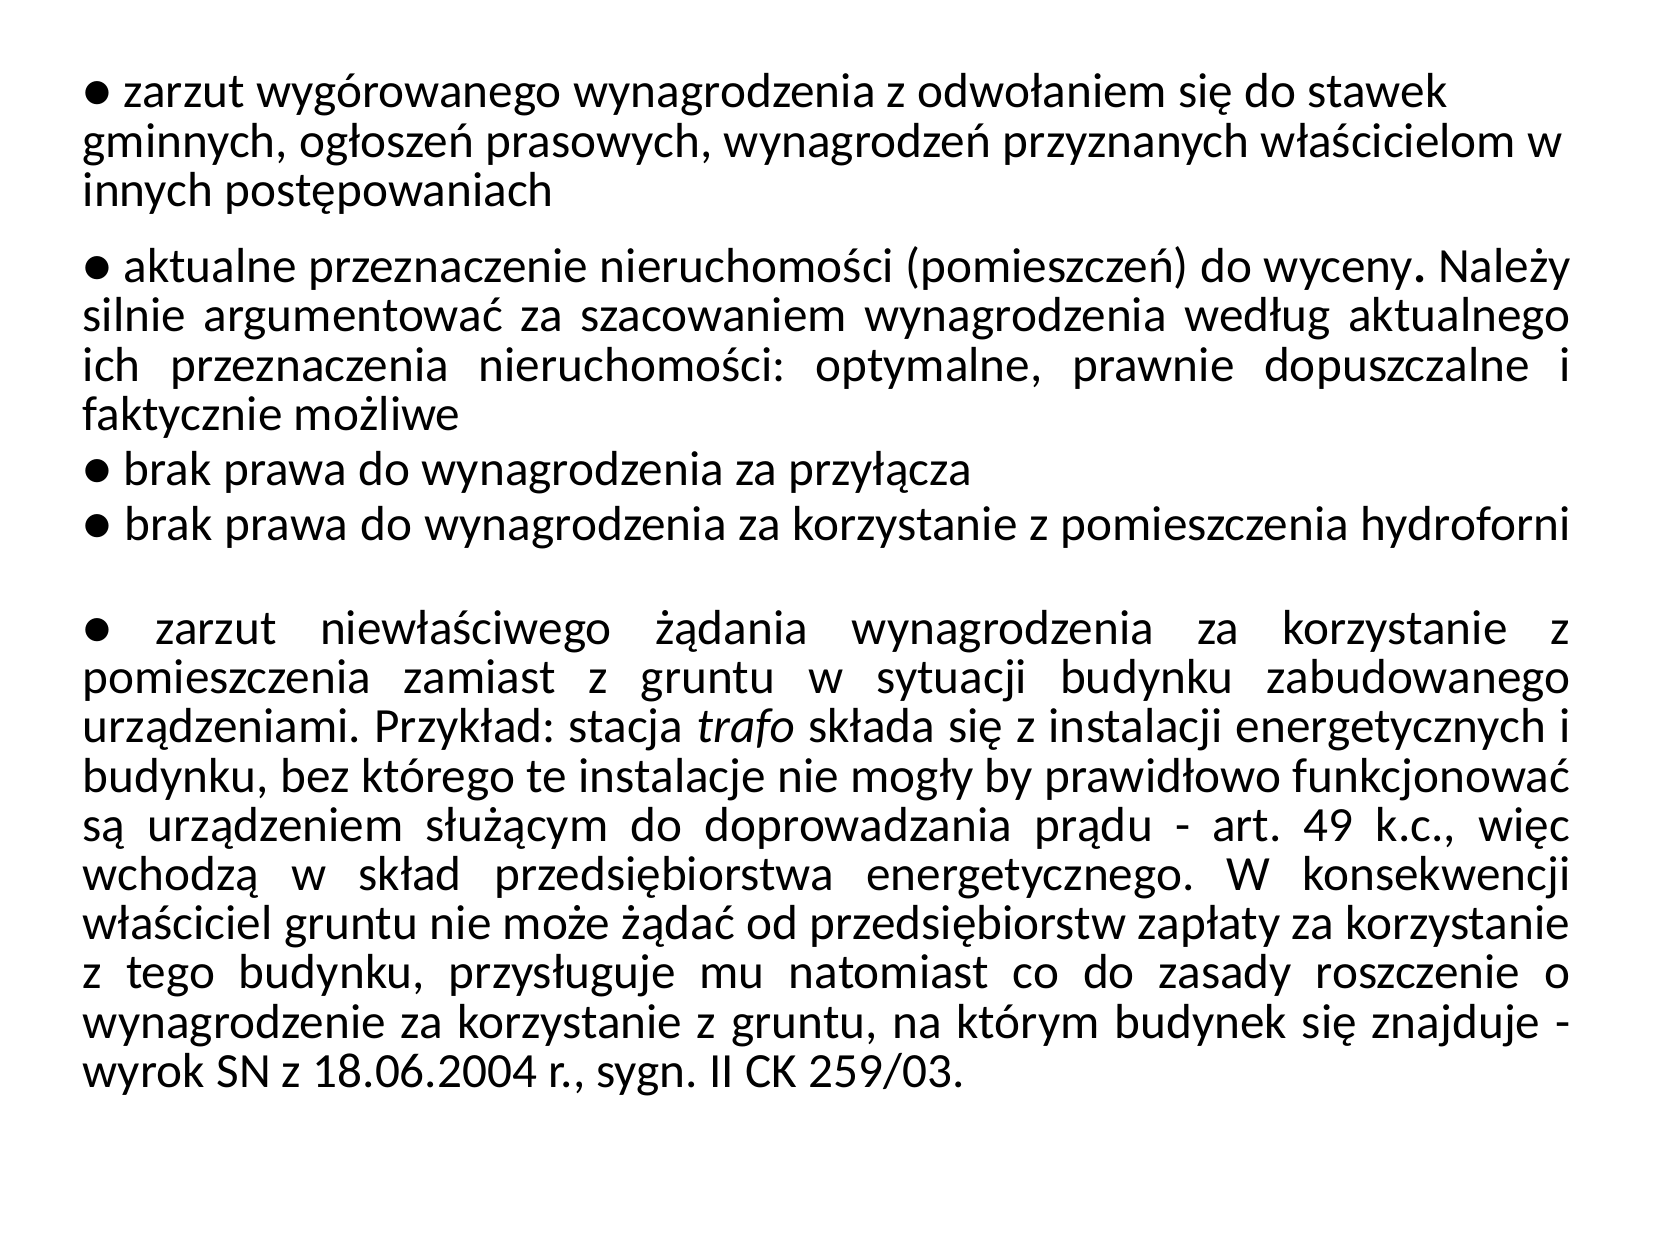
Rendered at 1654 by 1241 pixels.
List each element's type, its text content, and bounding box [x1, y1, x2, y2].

list ● zarzut wygórowanego wynagrodzenia z odwołaniem się do stawek gminnych, ogłoszeń prasowych, wynagrodzeń przyznanych właścicielom w innych postępowaniach ● aktualne przeznaczenie nieruchomości (pomieszczeń) do wyceny. Należy silnie argumentować za szacowaniem wynagrodzenia według aktualnego ich przeznaczenia nieruchomości: optymalne, prawnie dopuszczalne i faktycznie możliwe ● brak prawa do wynagrodzenia za przyłącza ● brak prawa do wynagrodzenia za korzystanie z pomieszczenia hydroforni ● zarzut niewłaściwego żądania wynagrodzenia za korzystanie z pomieszczenia zamiast z gruntu w sytuacji budynku zabudowanego urządzeniami. Przykład: stacja trafo składa się z instalacji energetycznych i budynku, bez którego te instalacje nie mogły by prawidłowo funkcjonować są urządzeniem służącym do doprowadzania prądu - art. 49 k.c., więc wchodzą w skład przedsiębiorstwa energetycznego. W konsekwencji właściciel gruntu nie może żądać od przedsiębiorstw zapłaty za korzystanie z tego budynku, przysługuje mu natomiast co do zasady roszczenie o wynagrodzenie za korzystanie z gruntu, na którym budynek się znajduje - wyrok SN z 18.06.2004 r., sygn. II CK 259/03. [82, 70, 1571, 1109]
